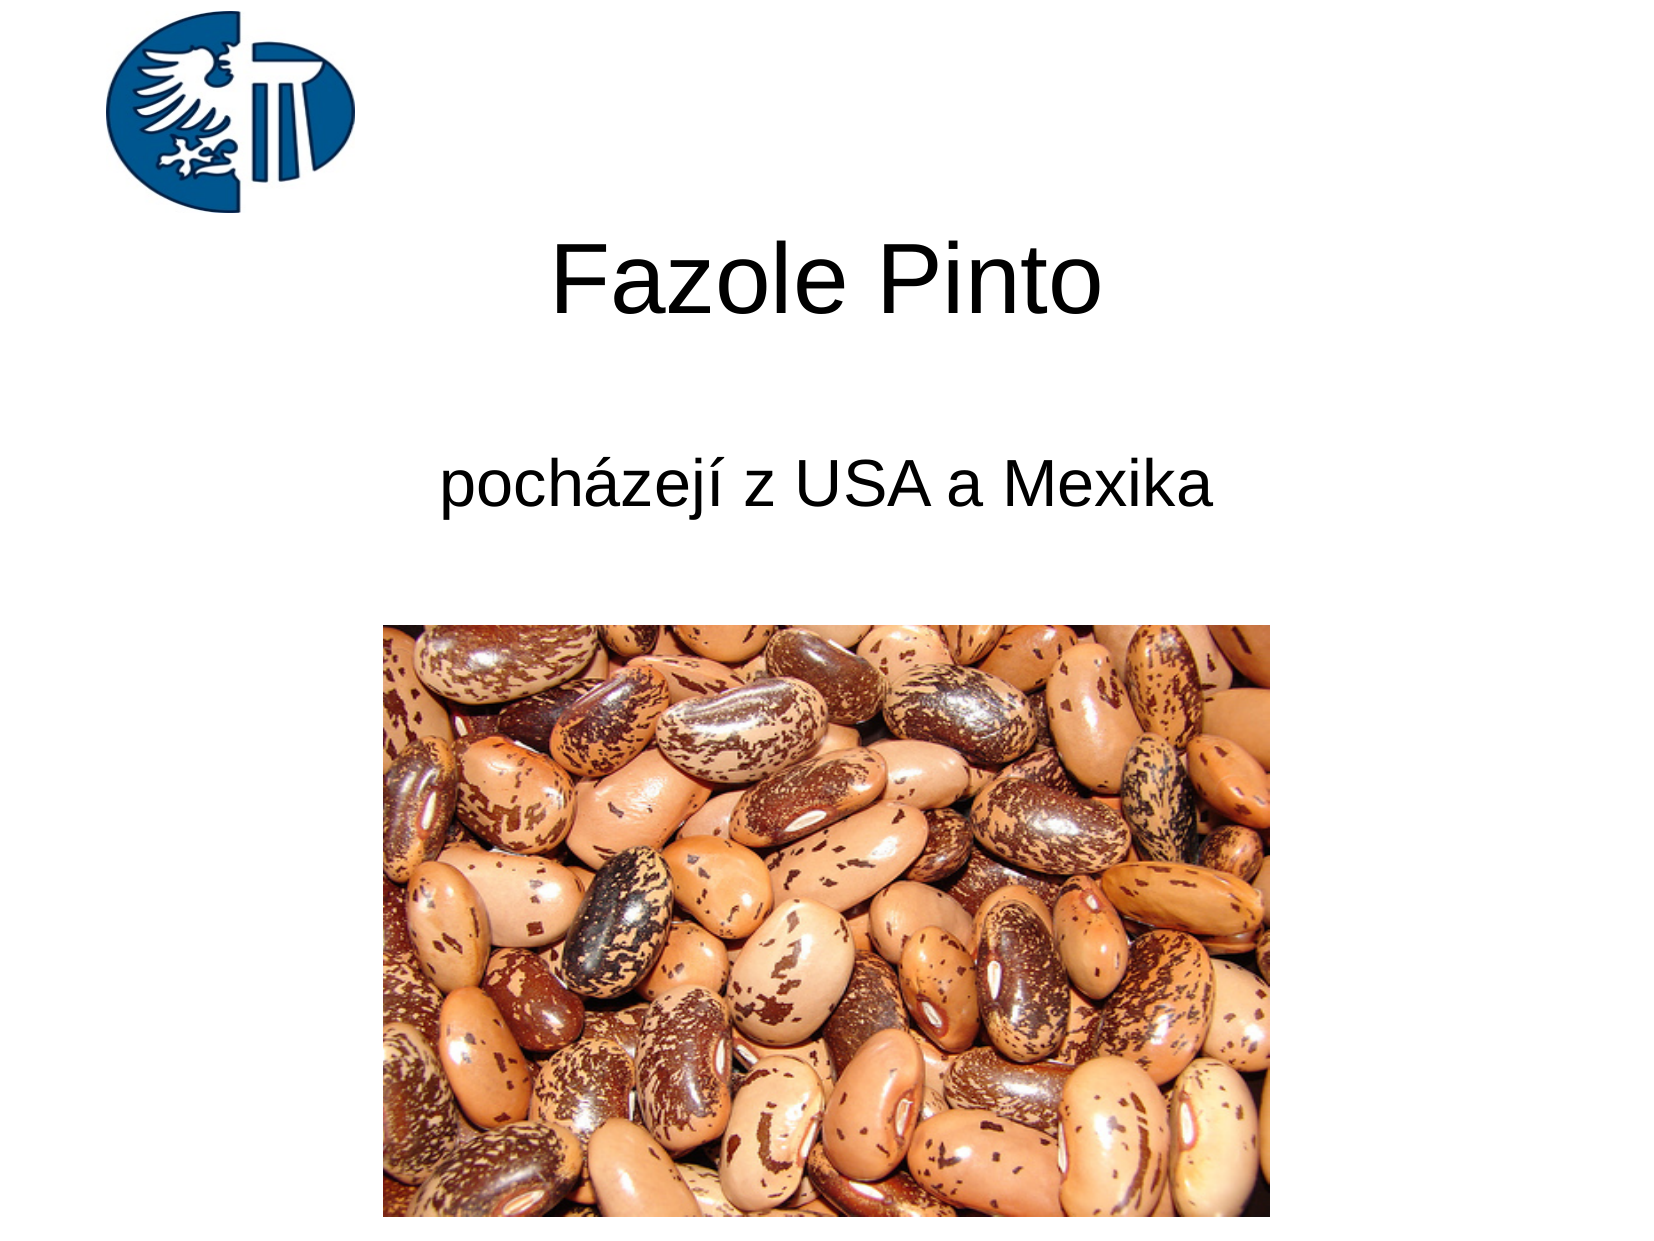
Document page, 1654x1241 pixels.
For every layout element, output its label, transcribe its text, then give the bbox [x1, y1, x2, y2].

picture [106, 11, 355, 129]
picture [383, 625, 1270, 1217]
title Fazole Pinto pocházejí z USA a Mexika [82, 129, 1571, 615]
